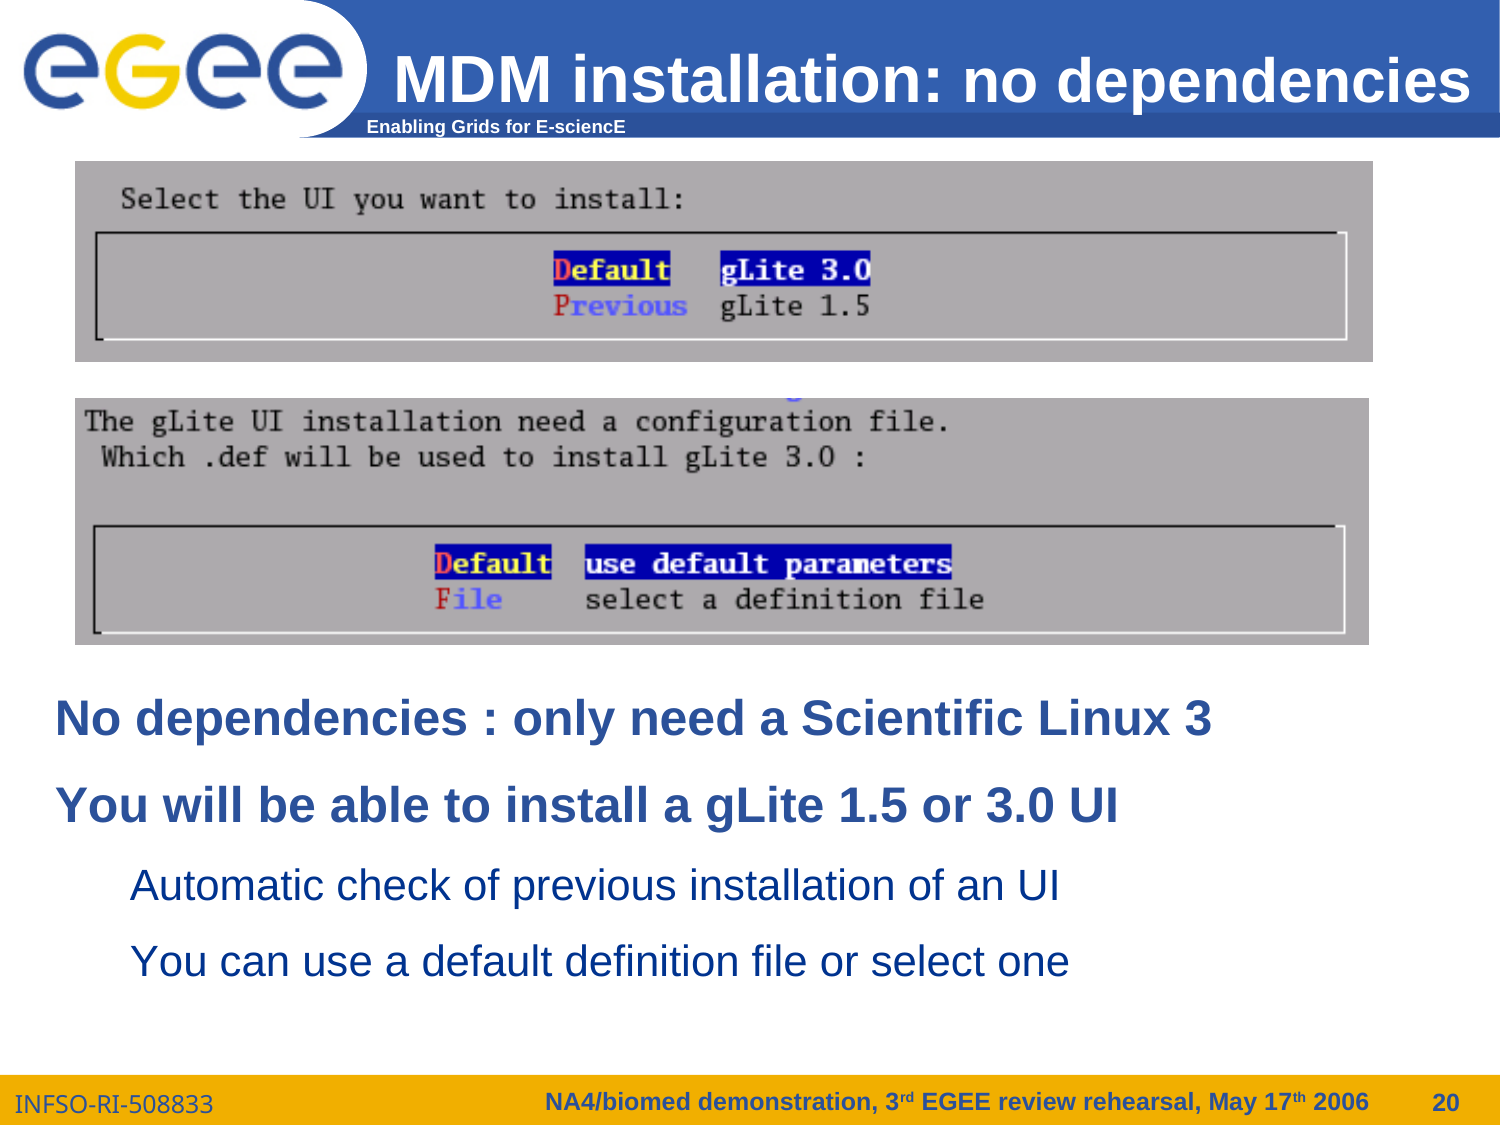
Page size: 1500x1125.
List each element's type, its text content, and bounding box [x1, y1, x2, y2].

picture [75, 161, 1373, 362]
title MDM installation: no dependencies [369, 10, 1474, 124]
picture [18, 30, 349, 112]
list No dependencies : only need a Scientific Linux 3 You will be able to install a gLite 1.5 or 3.0 UI Automatic check of previous installation of an UI You can use a default definition file or select one [54, 671, 1463, 1125]
picture [75, 398, 1369, 645]
